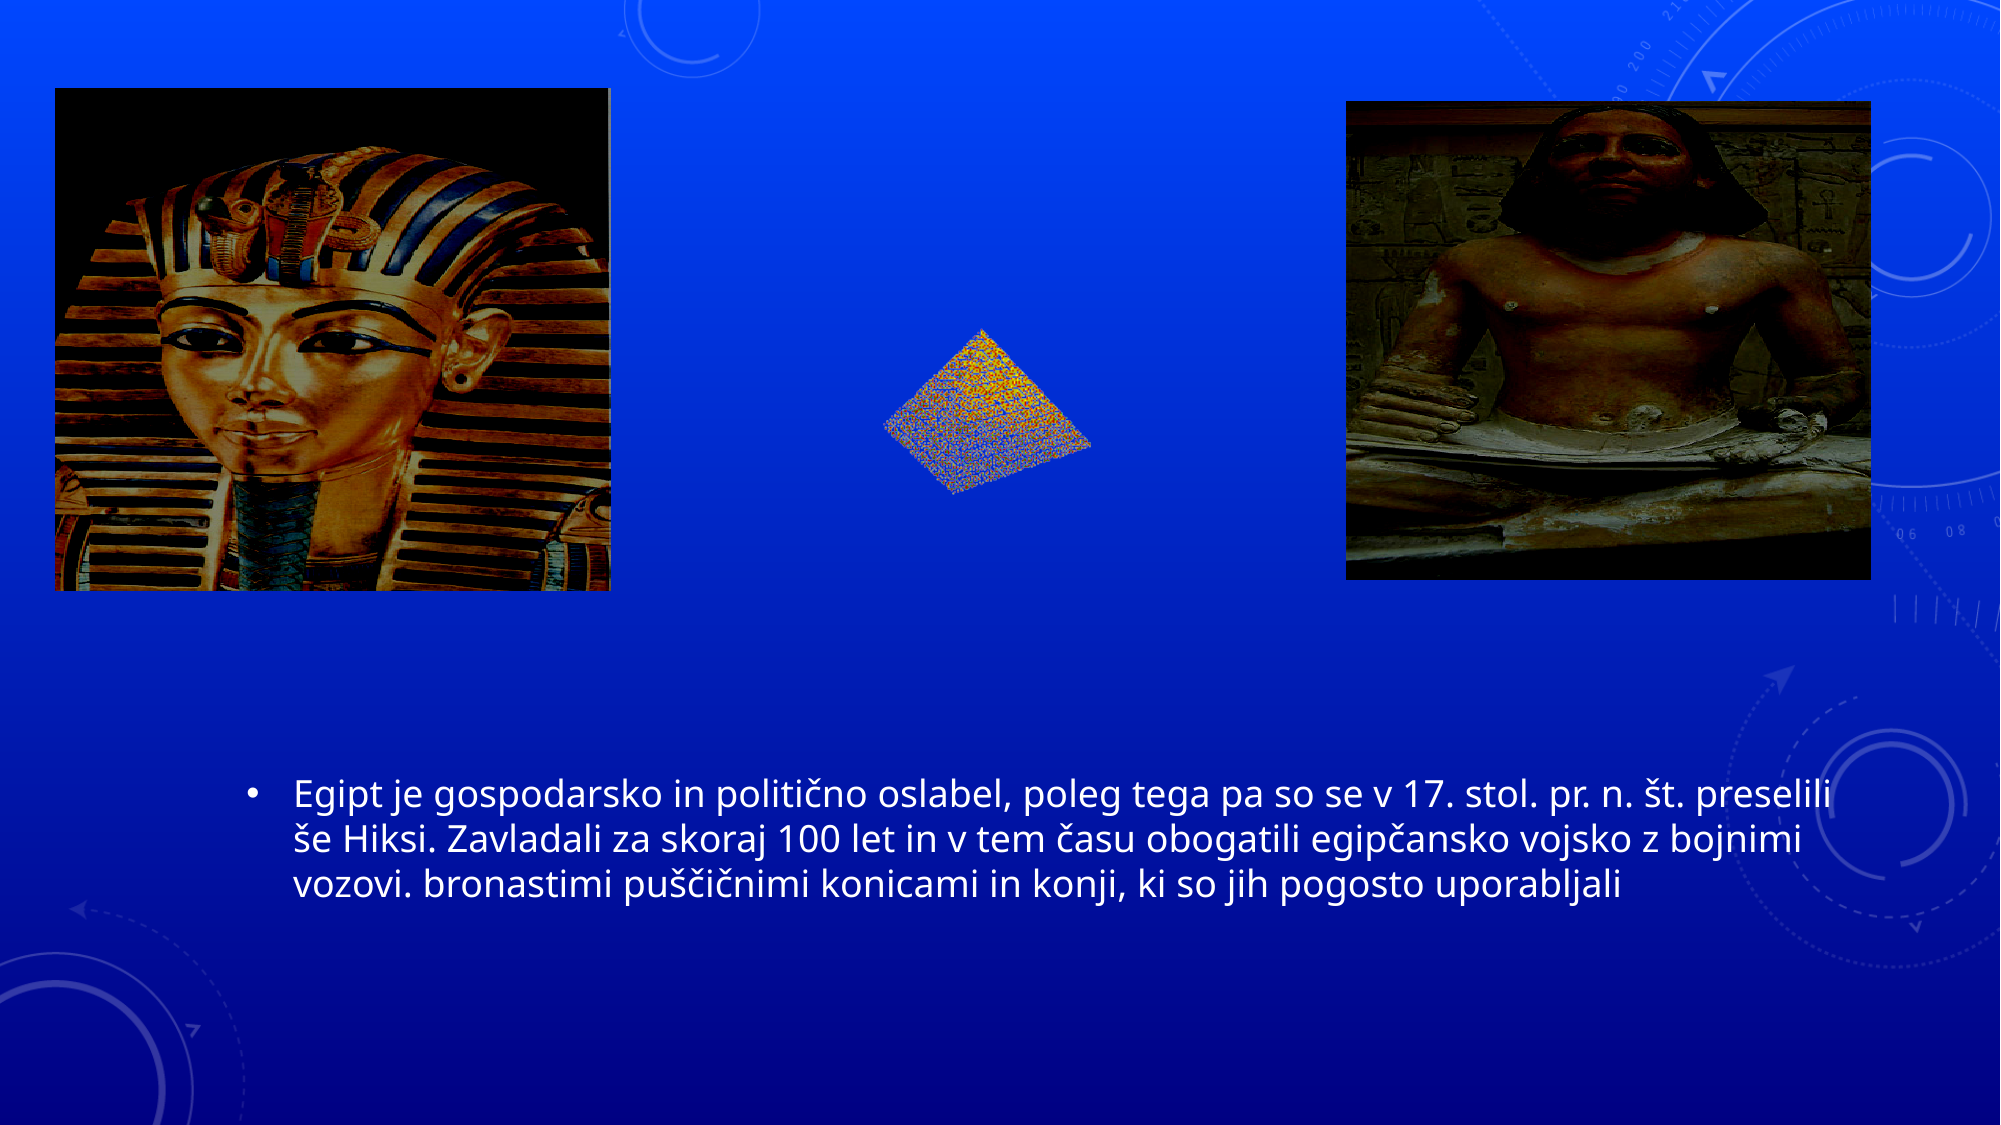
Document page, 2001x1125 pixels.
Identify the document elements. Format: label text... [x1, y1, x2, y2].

picture [0, 0, 2000, 1125]
list Egipt je gospodarsko in politično oslabel, poleg tega pa so se v 17. stol. pr. n. št. preselili še Hiksi. Zavladali za skoraj 100 let in v tem času obogatili egipčansko vojsko z bojnimi vozovi. bronastimi puščičnimi konicami in konji, ki so jih pogosto uporabljali [231, 663, 1894, 1012]
